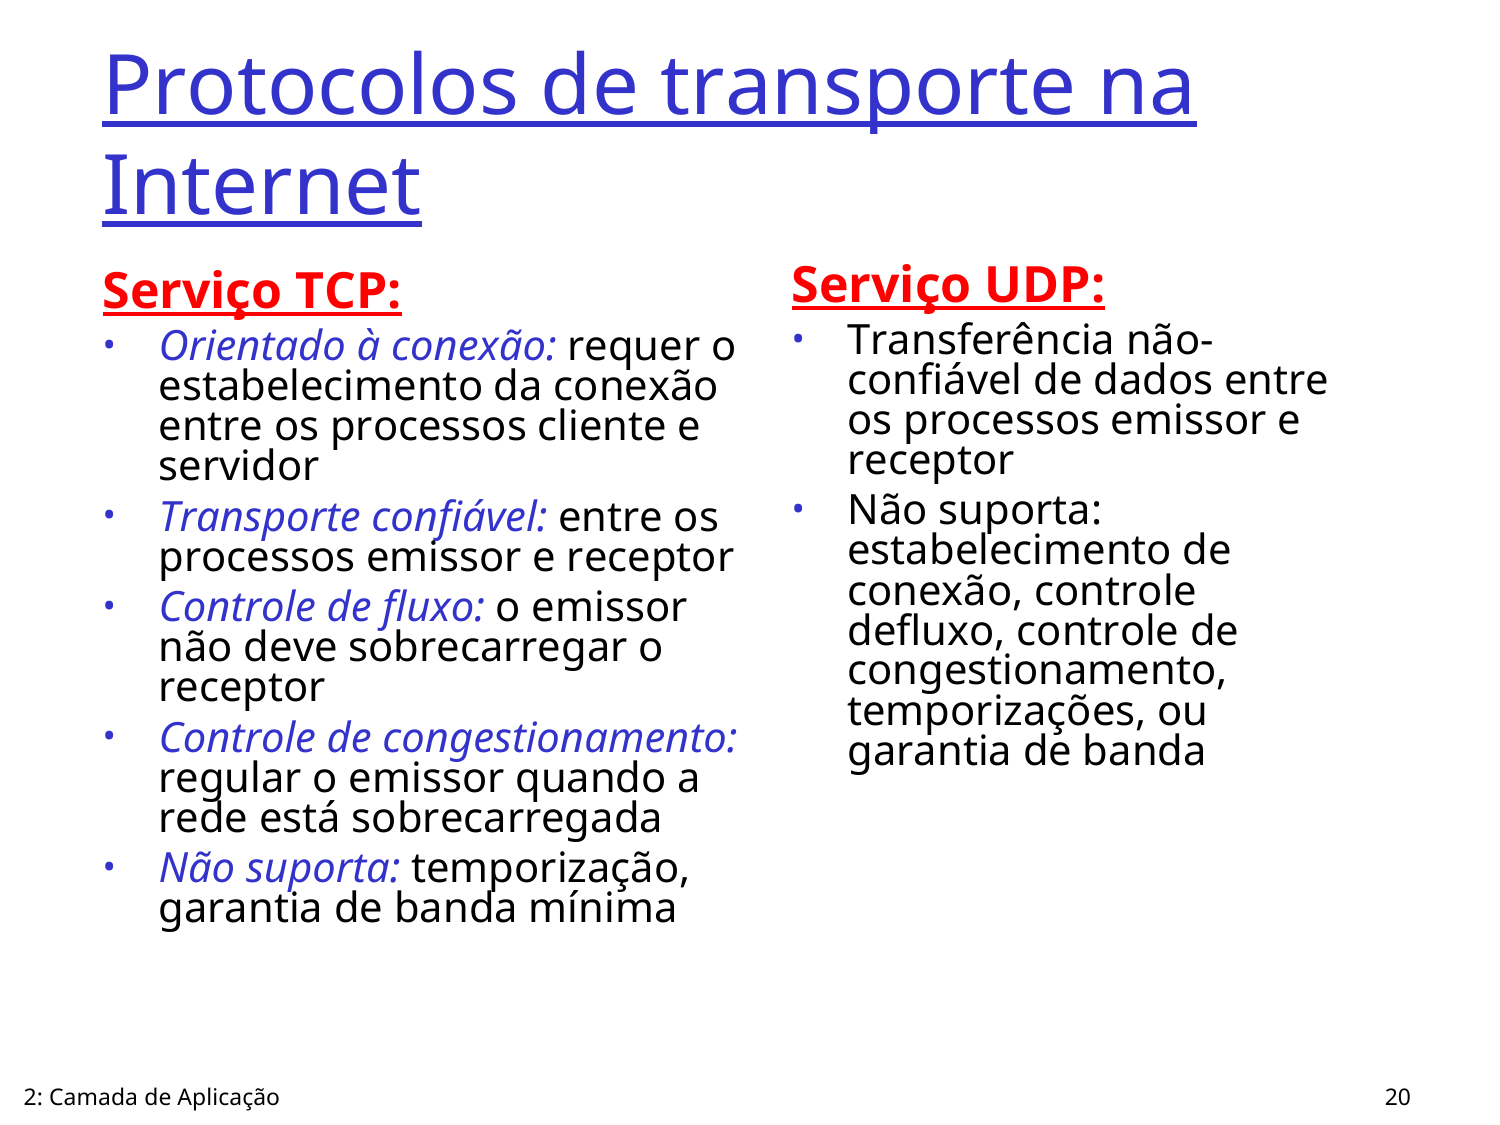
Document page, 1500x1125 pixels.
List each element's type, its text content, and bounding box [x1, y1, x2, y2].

title Protocolos de transporte na Internet [87, 23, 1363, 239]
list Serviço TCP: Orientado à conexão: requer o estabelecimento da conexão entre os processos cliente e servidor Transporte confiável: entre os processos emissor e receptor Controle de fluxo: o emissor não deve sobrecarregar o receptor Controle de congestionamento: regular o emissor quando a rede está sobrecarregada Não suporta: temporização, garantia de banda mínima [87, 262, 760, 1026]
list Serviço UDP: Transferência não-confiável de dados entre os processos emissor e receptor Não suporta: estabelecimento de conexão, controle defluxo, controle de congestionamento, temporizações, ou garantia de banda [776, 256, 1379, 1019]
